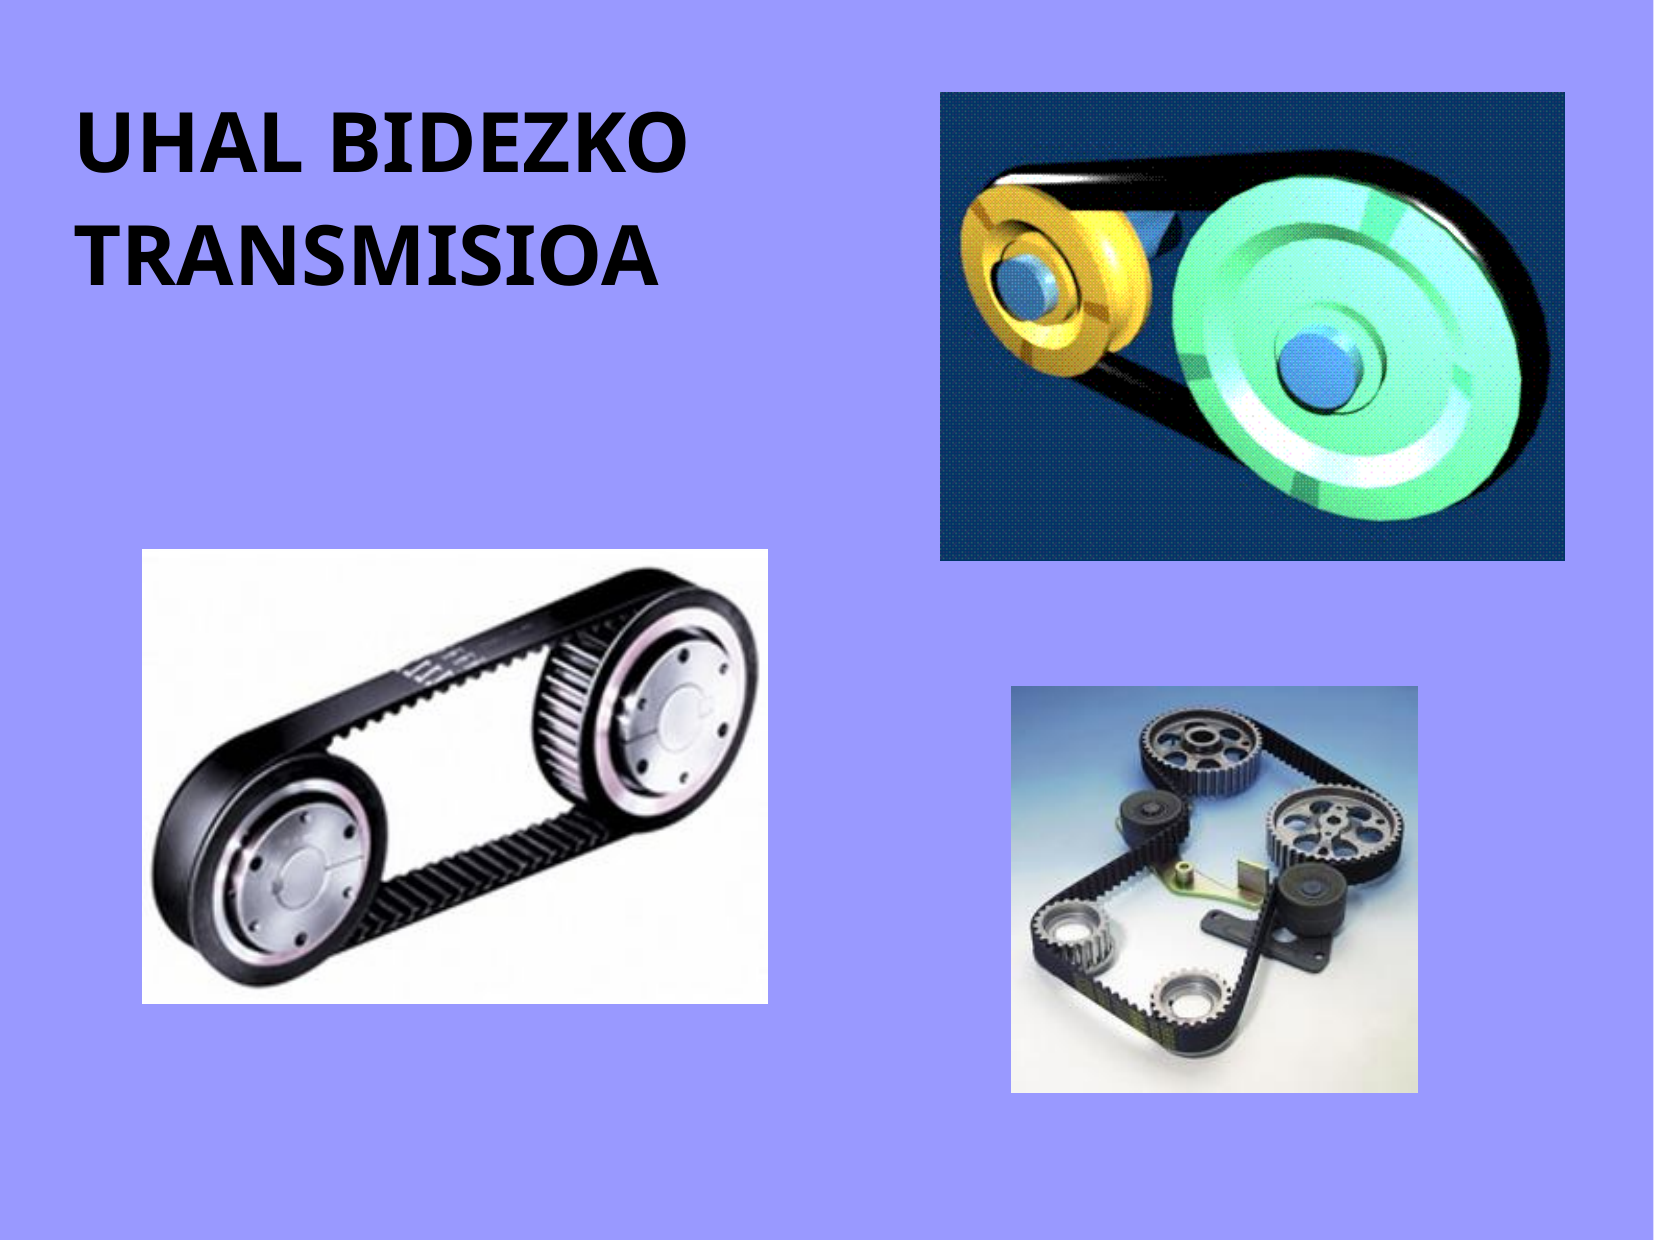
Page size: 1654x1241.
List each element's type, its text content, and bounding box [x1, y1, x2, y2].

text_box UHAL BIDEZKO TRANSMISIOA [59, 75, 1270, 323]
picture [1011, 686, 1418, 1093]
picture [940, 92, 1565, 562]
picture [142, 549, 768, 1004]
